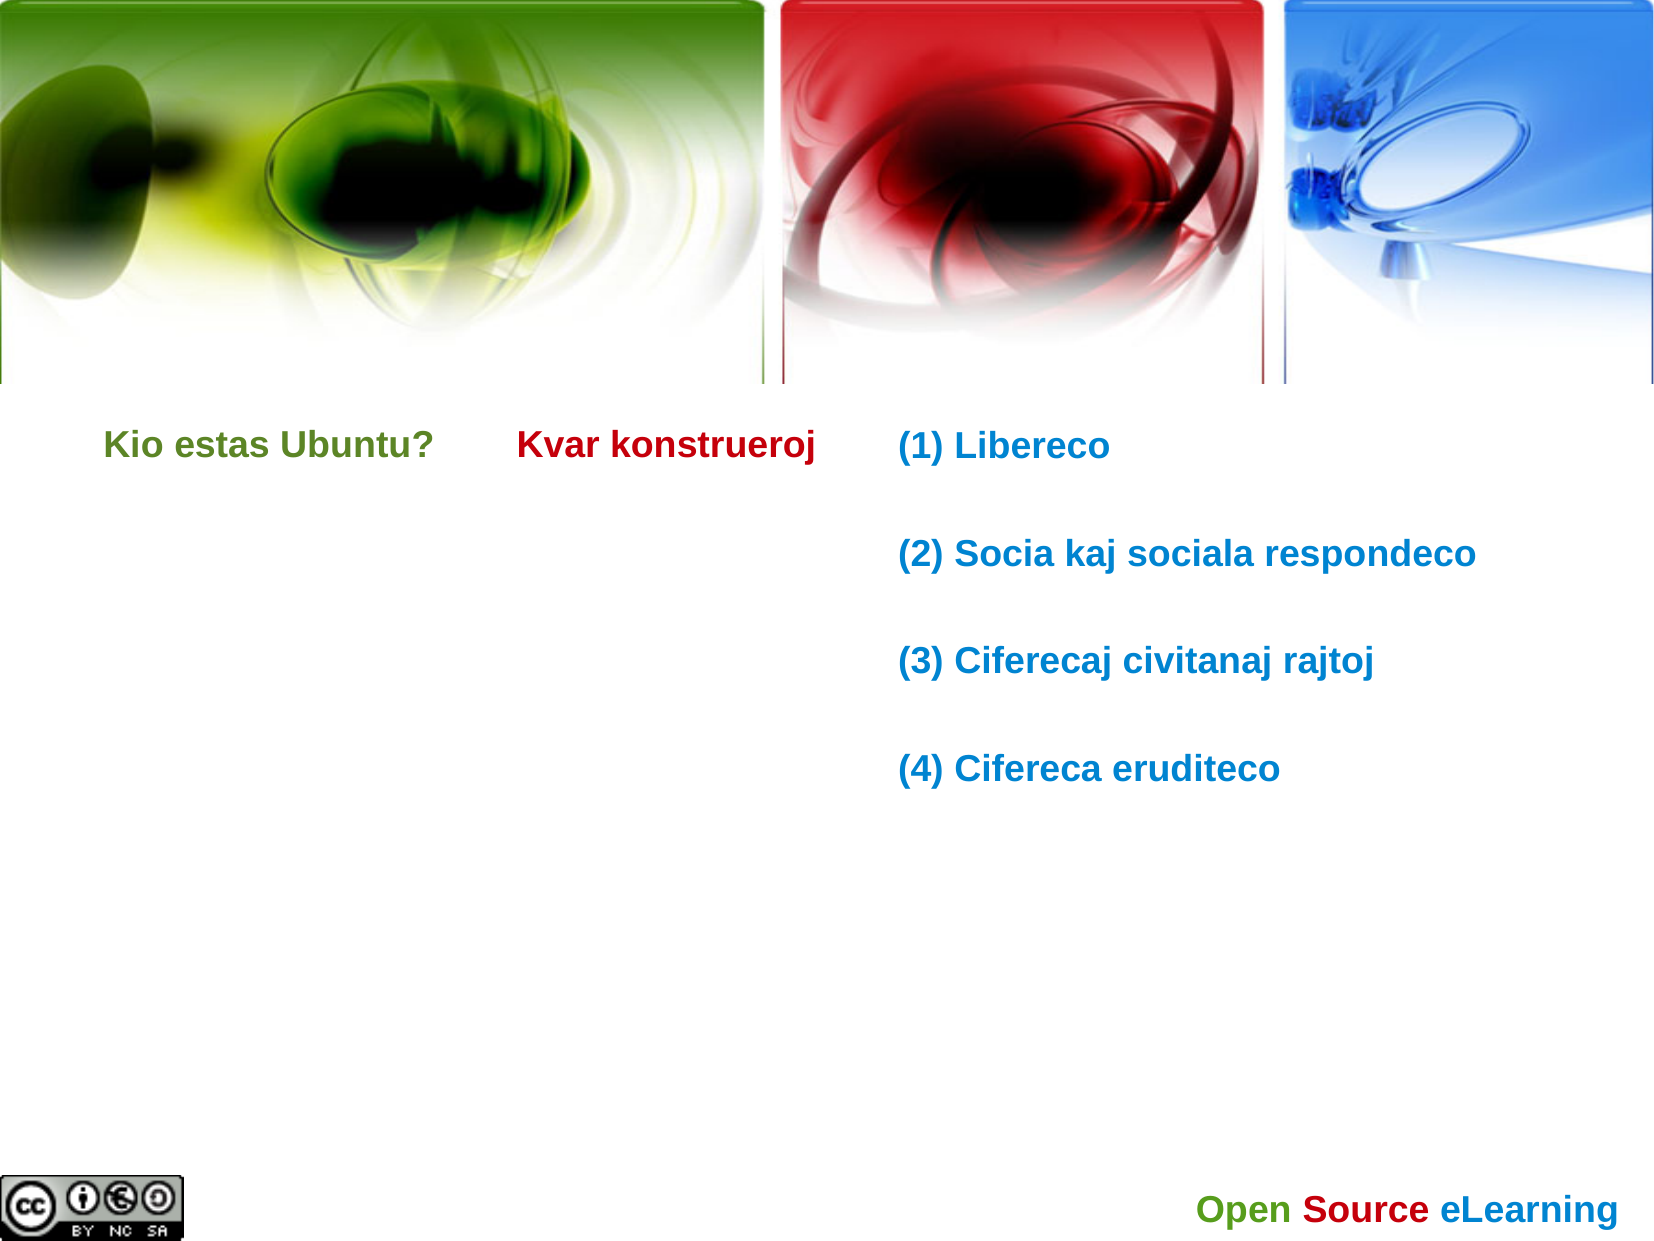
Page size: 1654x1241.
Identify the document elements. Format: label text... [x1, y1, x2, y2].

text_box Open Source eLearning [1181, 1181, 1654, 1238]
picture [0, 1175, 184, 1241]
picture [0, 0, 1654, 384]
text_box Kvar konstrueroj [502, 415, 886, 473]
text_box Kio estas Ubuntu? [88, 415, 502, 473]
text_box (1) Libereco (2) Socia kaj sociala respondeco (3) Ciferecaj civitanaj rajtoj (4) Cifereca eruditeco [883, 417, 1622, 797]
